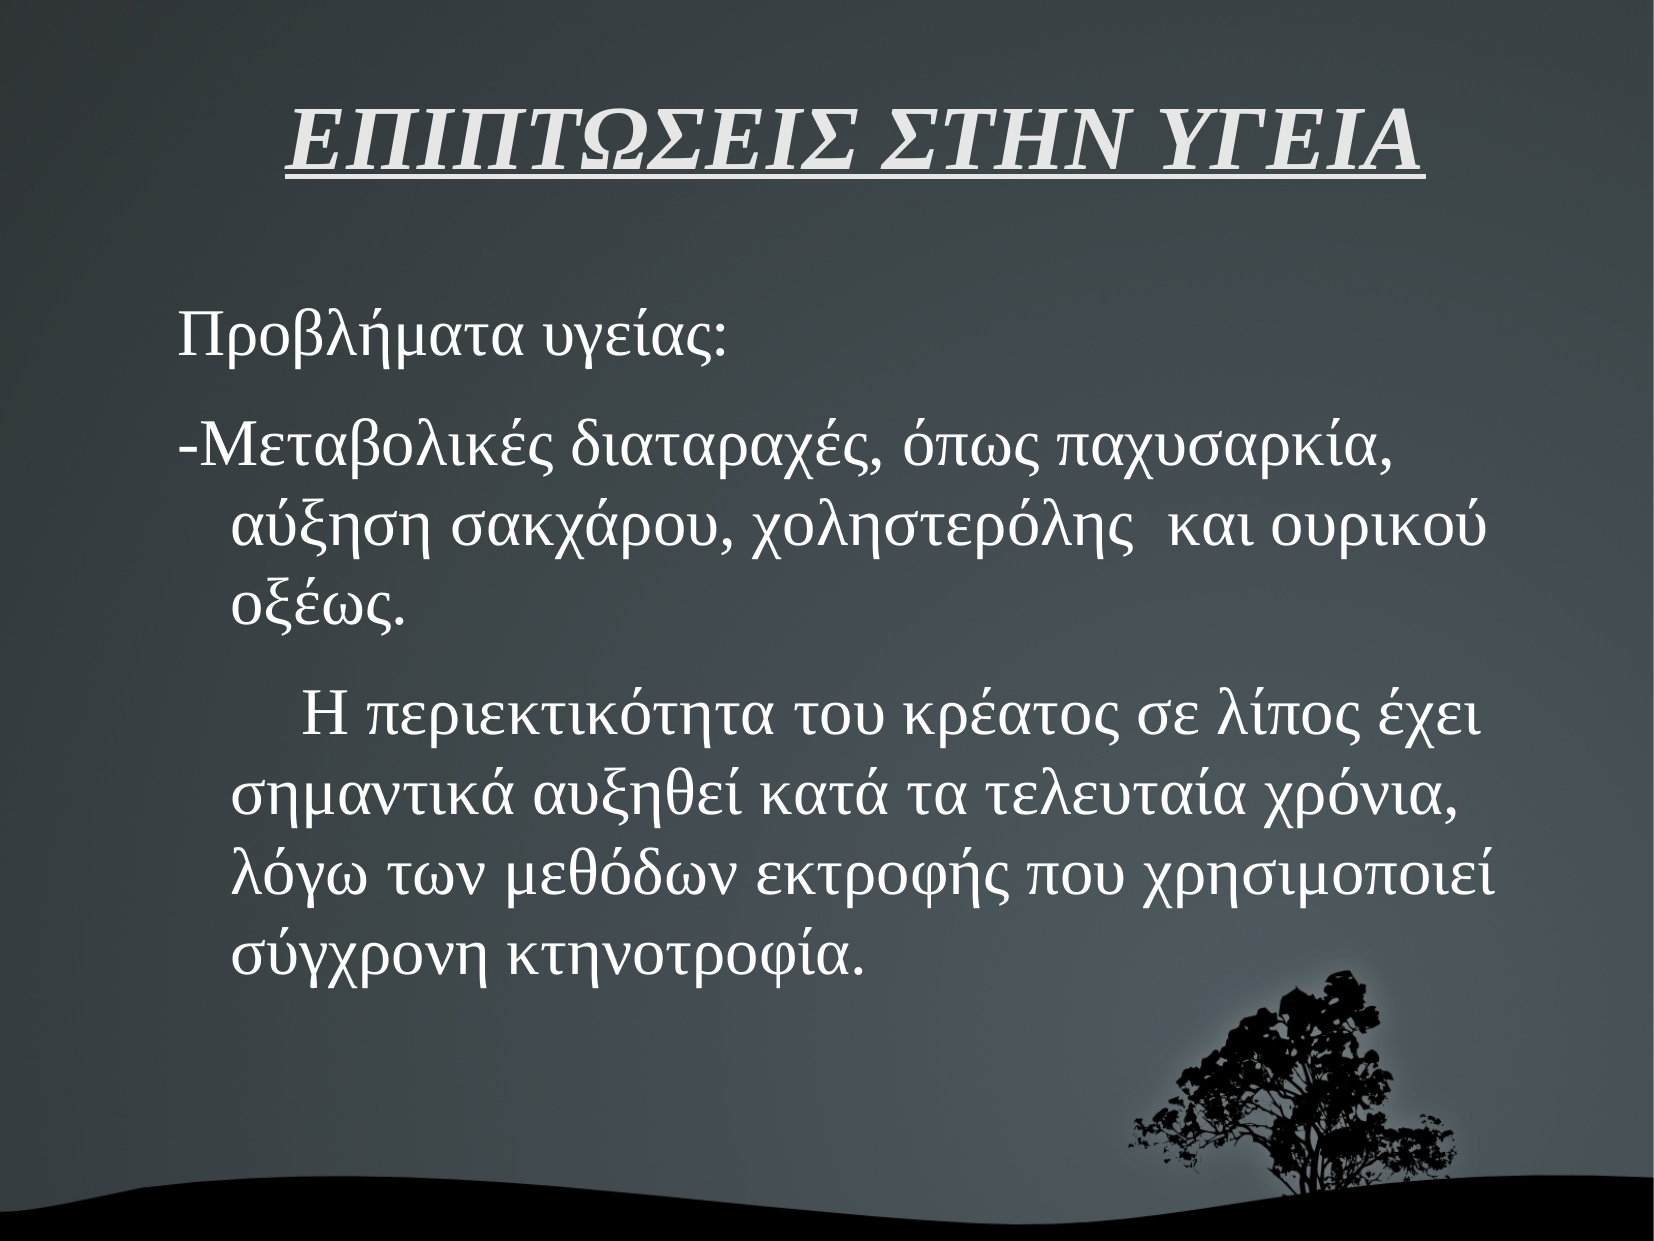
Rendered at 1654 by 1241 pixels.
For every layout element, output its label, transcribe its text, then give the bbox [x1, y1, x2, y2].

list Προβλήματα υγείας: -Μεταβολικές διαταραχές, όπως παχυσαρκία, αύξηση σακχάρου, χοληστερόλης και ουρικού οξέως. Η περιεκτικότητα του κρέατος σε λίπος έχει σημαντικά αυξηθεί κατά τα τελευταία χρόνια, λόγω των μεθόδων εκτροφής που χρησιμοποιεί σύγχρονη κτηνοτροφία. [88, 288, 1577, 1093]
title ΕΠΙΠΤΩΣΕΙΣ ΣΤΗΝ ΥΓΕΙΑ [76, 36, 1565, 229]
picture [0, 0, 1654, 1241]
